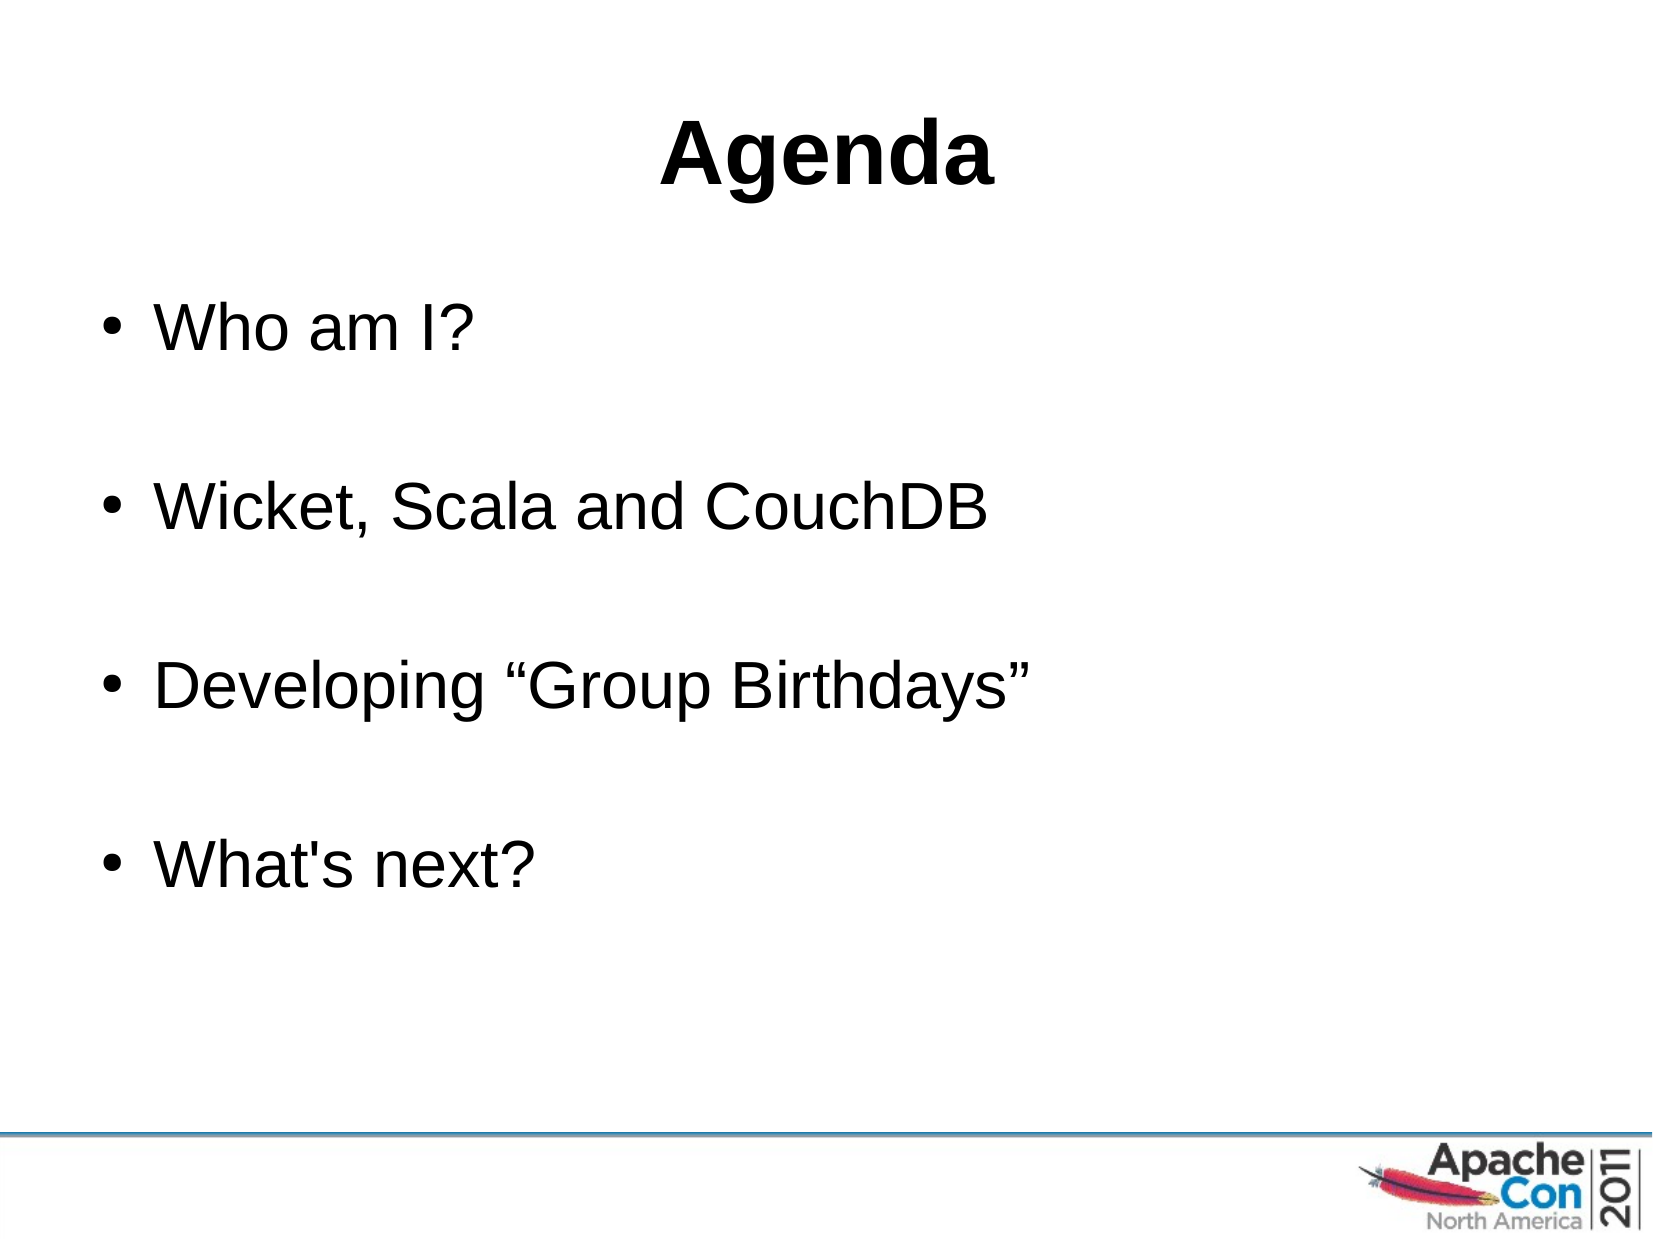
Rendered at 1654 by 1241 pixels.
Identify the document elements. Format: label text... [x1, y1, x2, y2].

picture [0, 1132, 1653, 1239]
title Agenda [82, 49, 1571, 257]
list Who am I? Wicket, Scala and CouchDB Developing “Group Birthdays” What's next? [82, 290, 1571, 1109]
